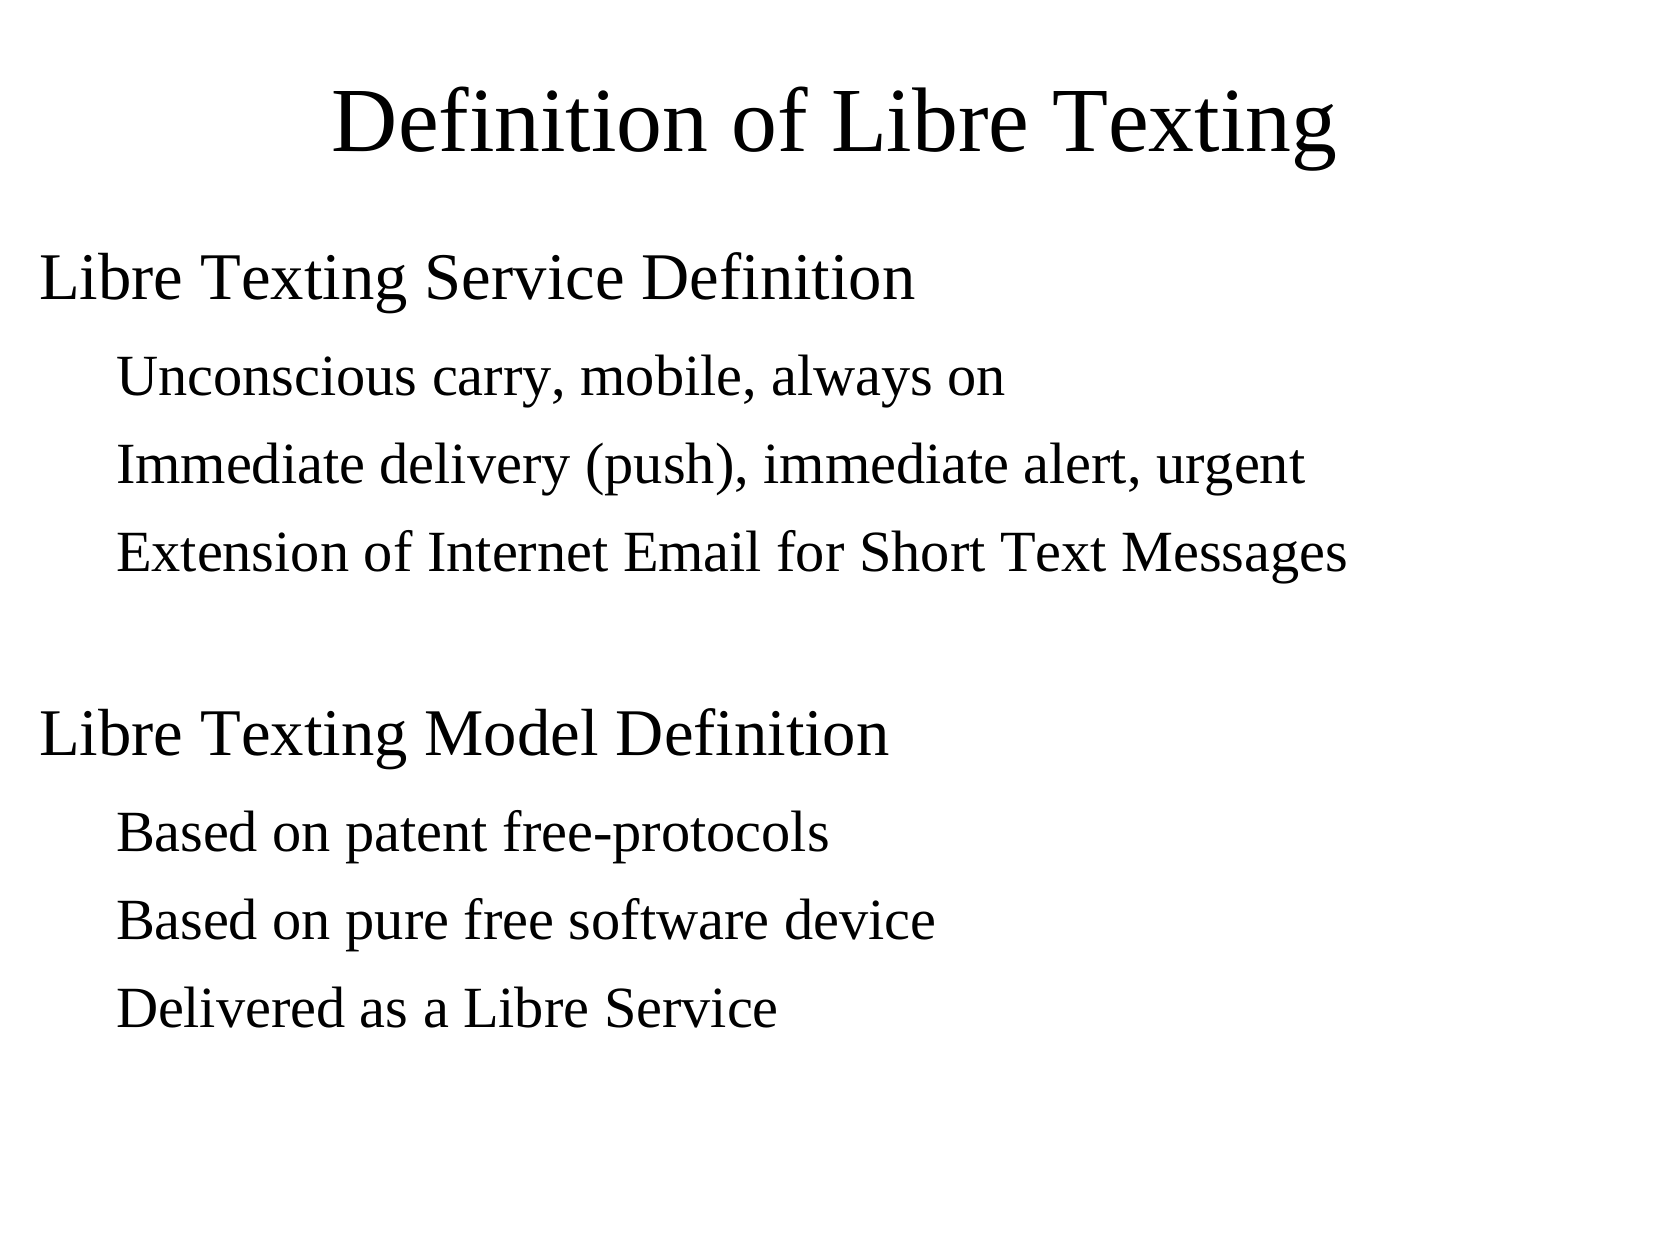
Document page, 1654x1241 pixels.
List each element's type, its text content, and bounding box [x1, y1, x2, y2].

title Definition of Libre Texting [129, 16, 1542, 224]
list Libre Texting Service Definition Unconscious carry, mobile, always on Immediate delivery (push), immediate alert, urgent Extension of Internet Email for Short Text Messages Libre Texting Model Definition Based on patent free-protocols Based on pure free software device Delivered as a Libre Service [21, 239, 1654, 1213]
